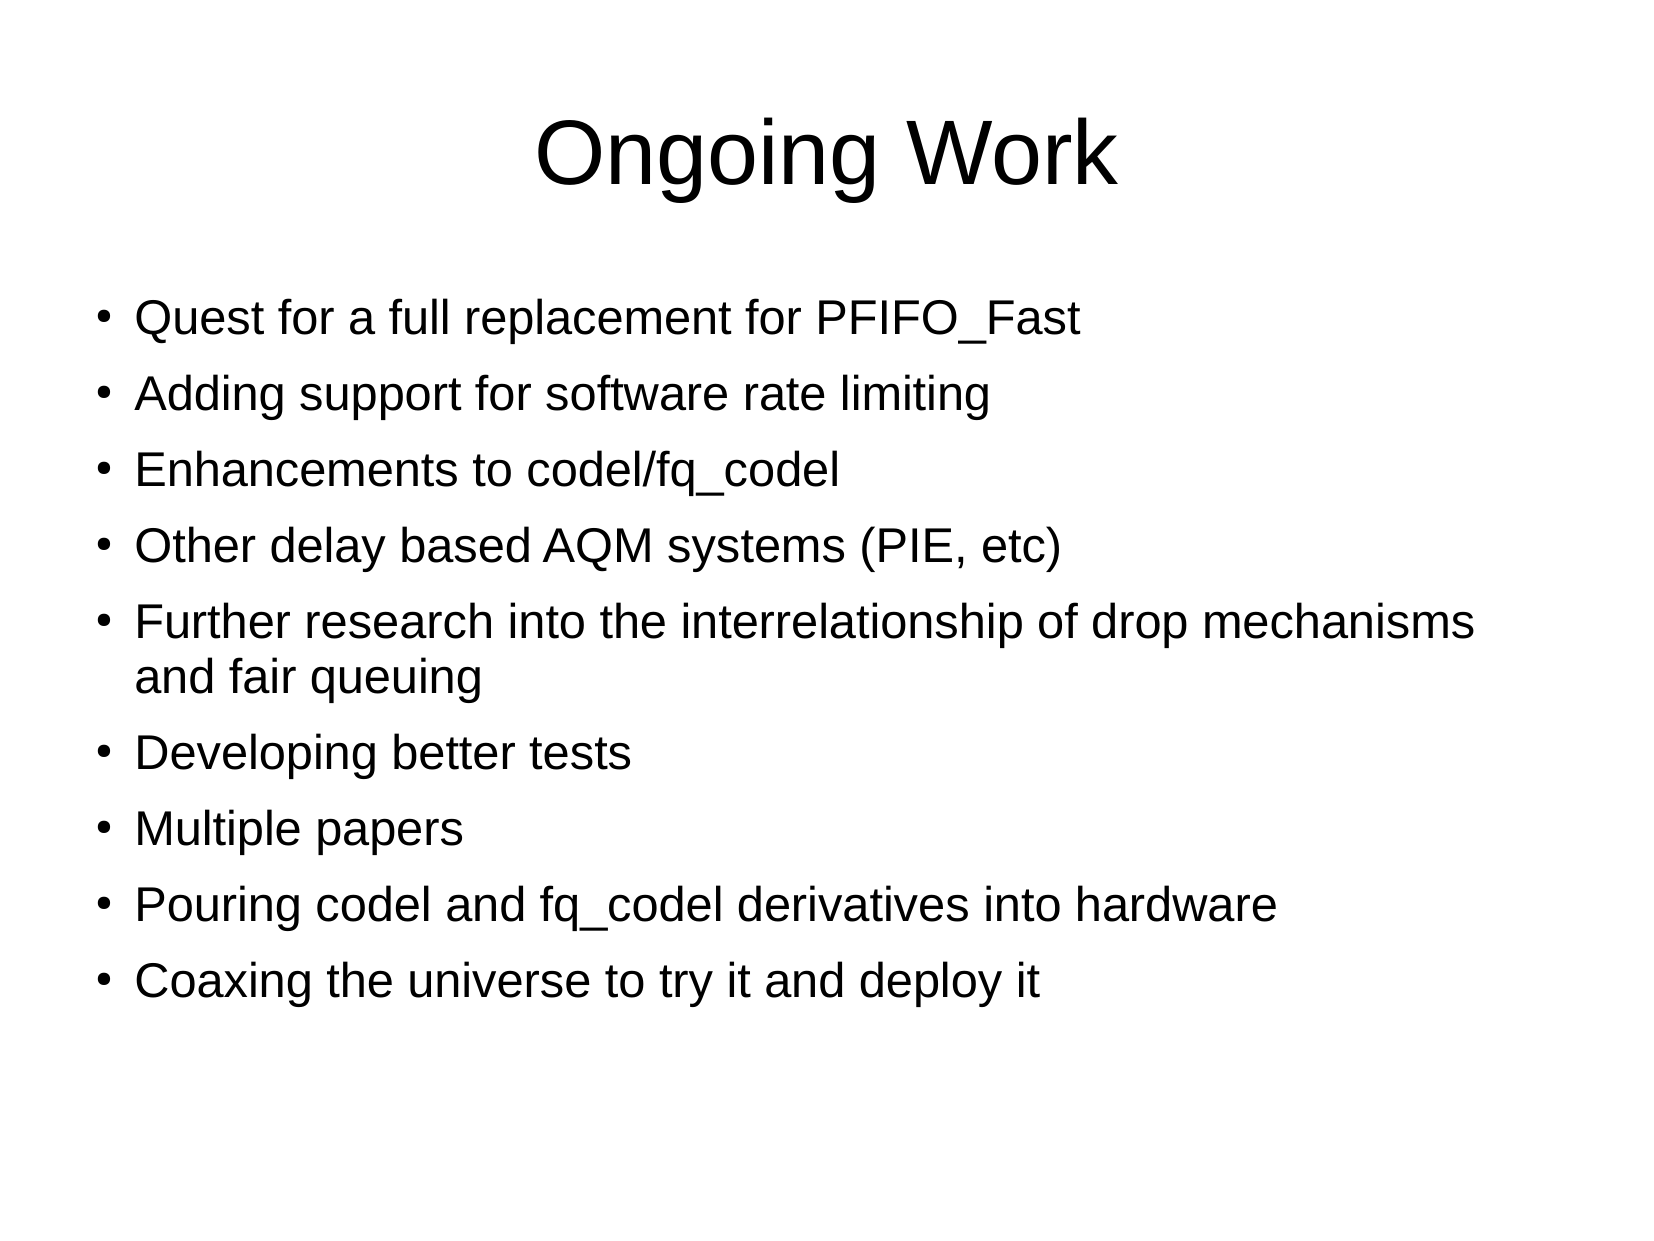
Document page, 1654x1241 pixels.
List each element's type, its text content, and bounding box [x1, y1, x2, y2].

title Ongoing Work [82, 49, 1571, 257]
list Quest for a full replacement for PFIFO_Fast Adding support for software rate limiting Enhancements to codel/fq_codel Other delay based AQM systems (PIE, etc) Further research into the interrelationship of drop mechanisms and fair queuing Developing better tests Multiple papers Pouring codel and fq_codel derivatives into hardware Coaxing the universe to try it and deploy it [82, 290, 1538, 1010]
